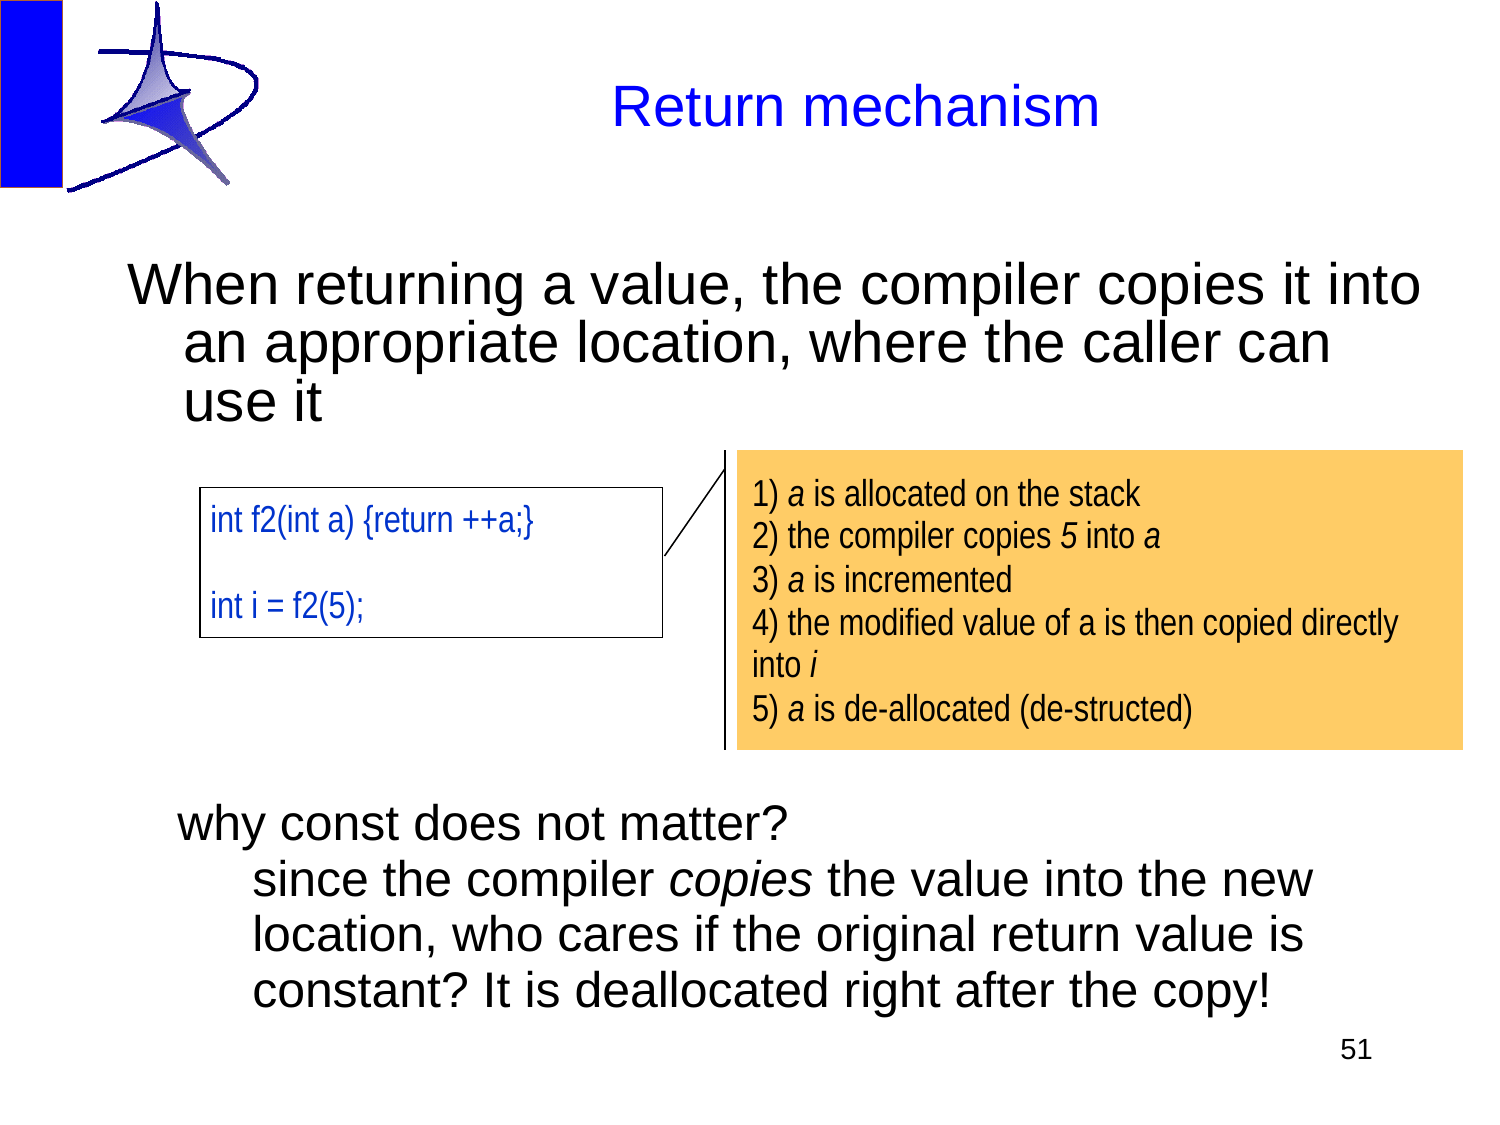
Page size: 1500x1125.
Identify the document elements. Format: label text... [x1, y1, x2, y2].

text_box 1) a is allocated on the stack 2) the compiler copies 5 into a 3) a is incremented 4) the modified value of a is then copied directly into i 5) a is de-allocated (de-structed) [737, 450, 1463, 750]
text_box why const does not matter? since the compiler copies the value into the new location, who cares if the original return value is constant? It is deallocated right after the copy! [162, 787, 1438, 1075]
list When returning a value, the compiler copies it into an appropriate location, where the caller can use it [112, 249, 1450, 459]
picture [62, 0, 263, 197]
text_box int f2(int a) {return ++a;} int i = f2(5); [199, 487, 663, 638]
title Return mechanism [262, 24, 1450, 188]
